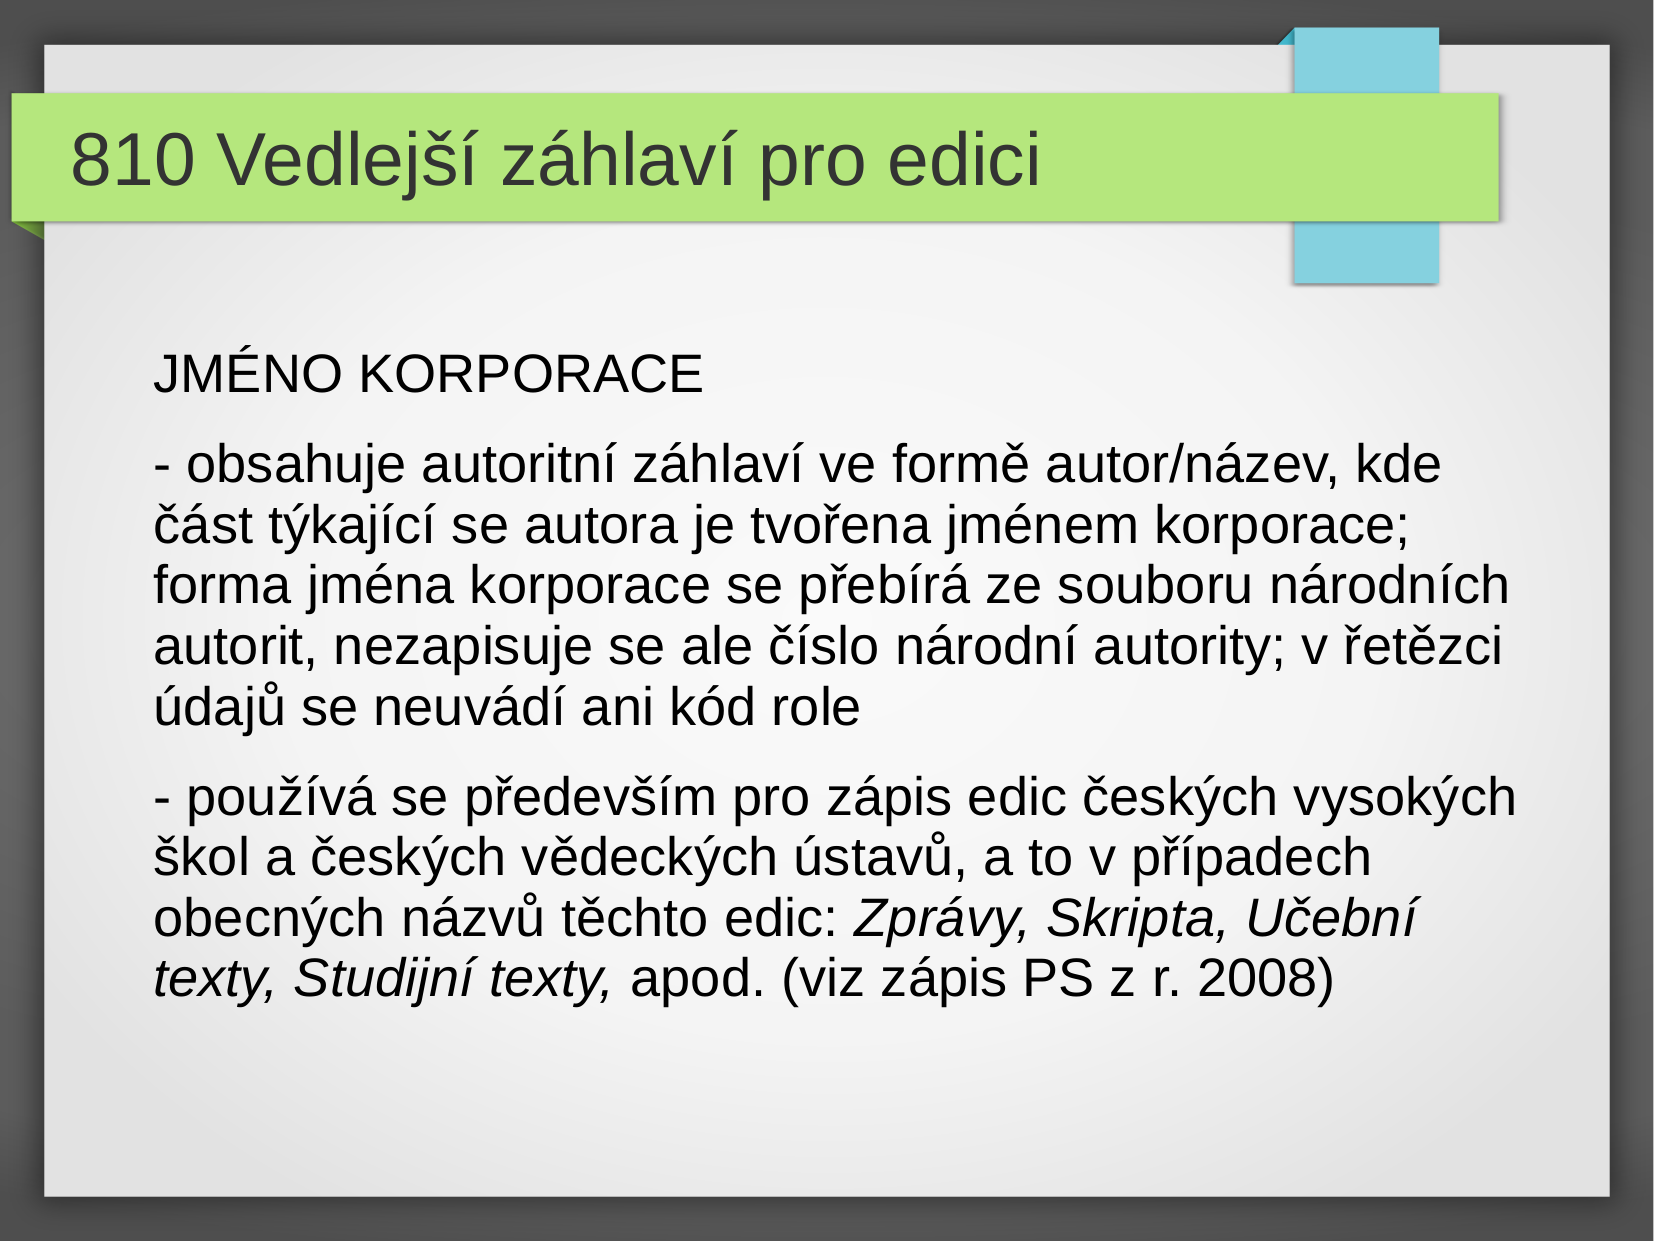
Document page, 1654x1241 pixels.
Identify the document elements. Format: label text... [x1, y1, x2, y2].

list JMÉNO KORPORACE - obsahuje autoritní záhlaví ve formě autor/název, kde část týkající se autora je tvořena jménem korporace; forma jména korporace se přebírá ze souboru národních autorit, nezapisuje se ale číslo národní autority; v řetězci údajů se neuvádí ani kód role - používá se především pro zápis edic českých vysokých škol a českých vědeckých ústavů, a to v případech obecných názvů těchto edic: Zprávy, Skripta, Učební texty, Studijní texty, apod. (viz zápis PS z r. 2008) [82, 343, 1538, 1063]
picture [0, 0, 1654, 1241]
title 810 Vedlejší záhlaví pro edici [70, 106, 1654, 213]
